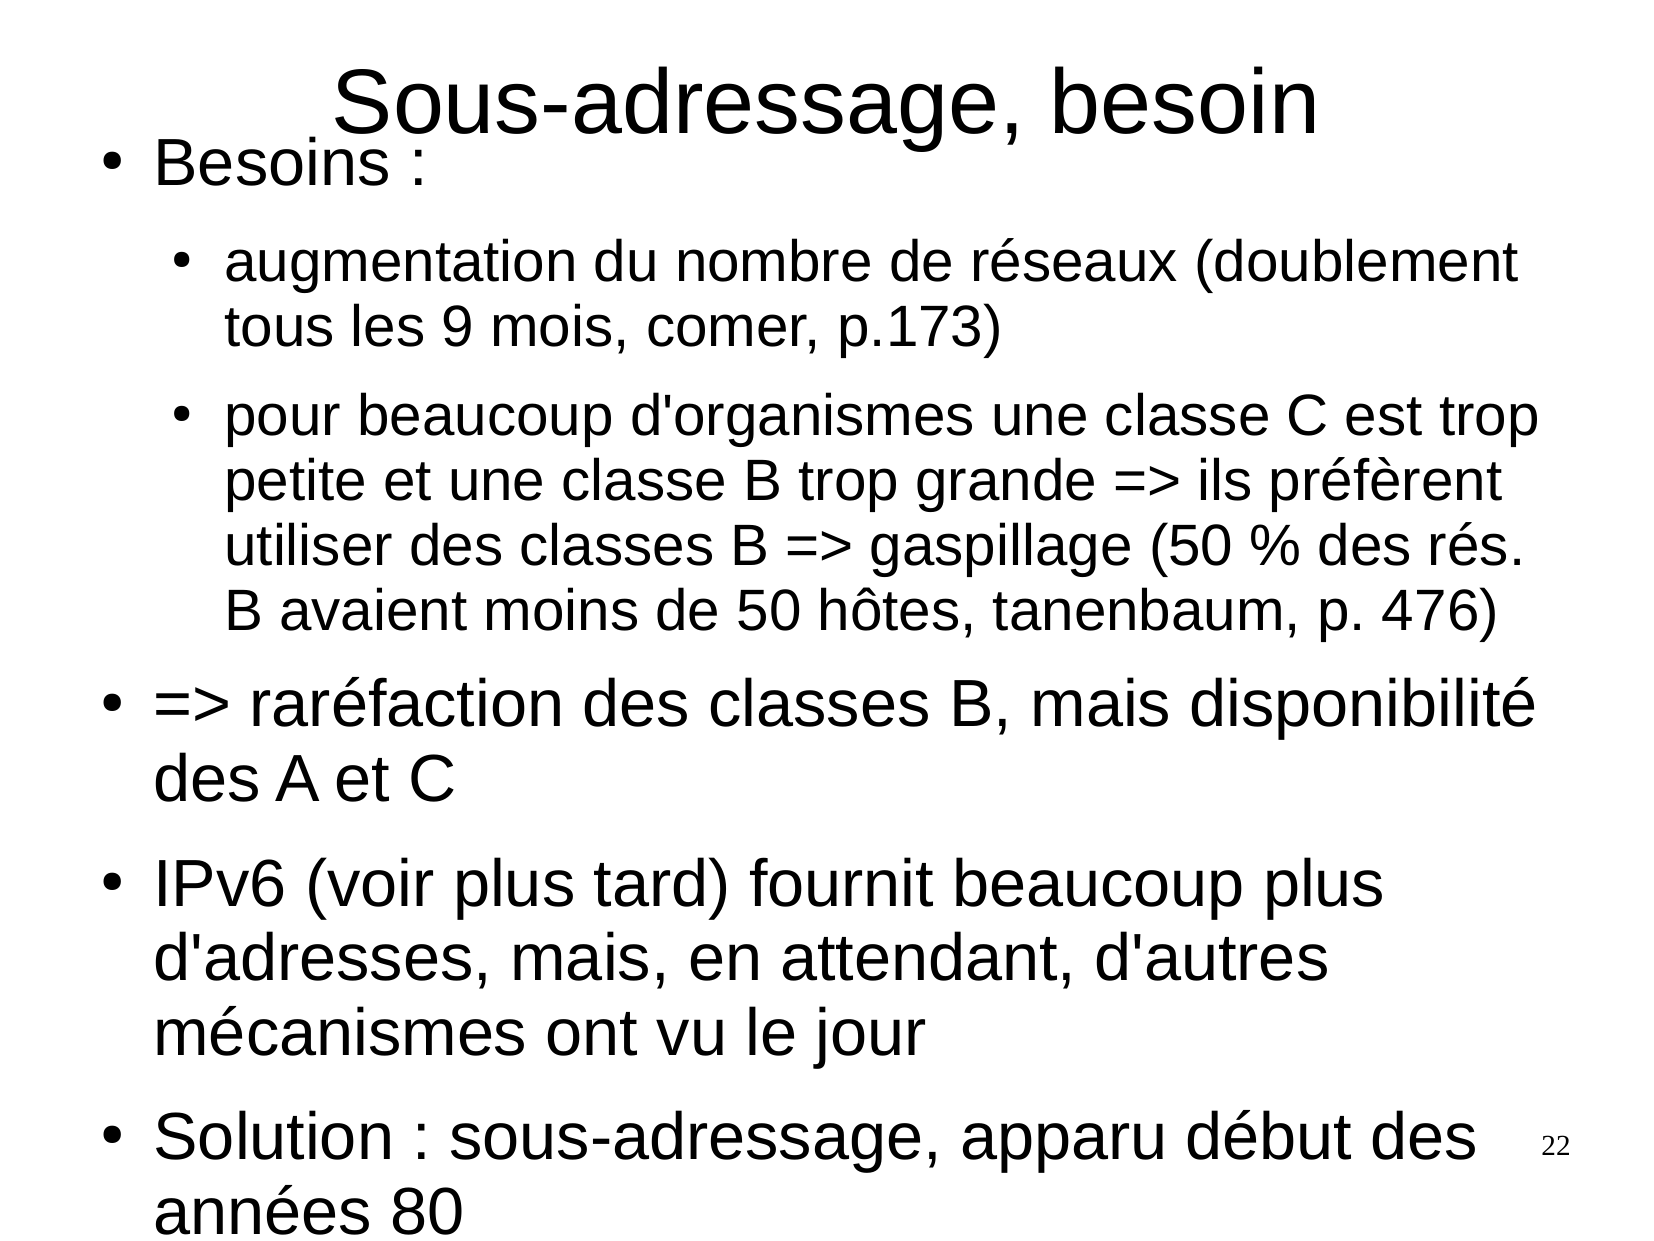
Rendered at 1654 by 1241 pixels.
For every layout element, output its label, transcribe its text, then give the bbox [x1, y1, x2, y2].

title Sous-adressage, besoin [82, 49, 1571, 124]
list Besoins : augmentation du nombre de réseaux (doublement tous les 9 mois, comer, p.173) pour beaucoup d'organismes une classe C est trop petite et une classe B trop grande => ils préfèrent utiliser des classes B => gaspillage (50 % des rés. B avaient moins de 50 hôtes, tanenbaum, p. 476) => raréfaction des classes B, mais disponibilité des A et C IPv6 (voir plus tard) fournit beaucoup plus d'adresses, mais, en attendant, d'autres mécanismes ont vu le jour Solution : sous-adressage, apparu début des années 80 [82, 124, 1571, 1241]
